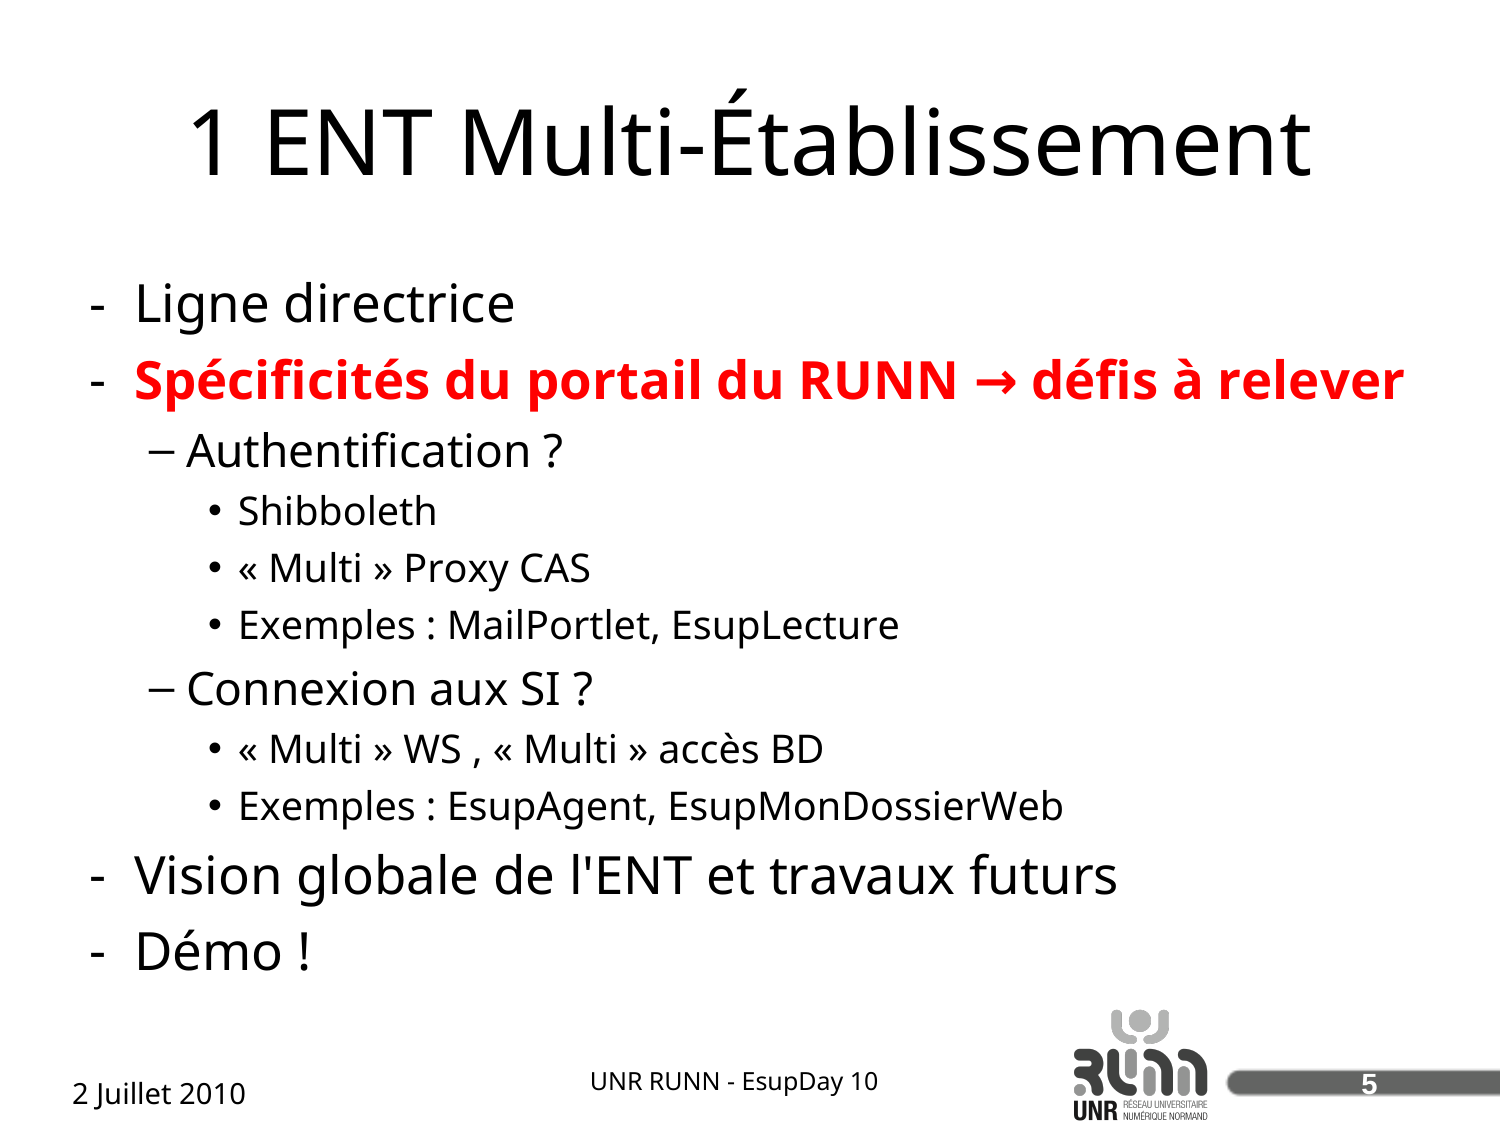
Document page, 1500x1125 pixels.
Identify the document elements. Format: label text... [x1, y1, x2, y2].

picture [1068, 1006, 1213, 1125]
title 1 ENT Multi-Établissement [75, 13, 1426, 262]
picture [1220, 1065, 1500, 1103]
list Ligne directrice Spécificités du portail du RUNN → défis à relever Authentification ? Shibboleth « Multi » Proxy CAS Exemples : MailPortlet, EsupLecture Connexion aux SI ? « Multi » WS , « Multi » accès BD Exemples : EsupAgent, EsupMonDossierWeb Vision globale de l'ENT et travaux futurs Démo ! [75, 262, 1426, 1006]
